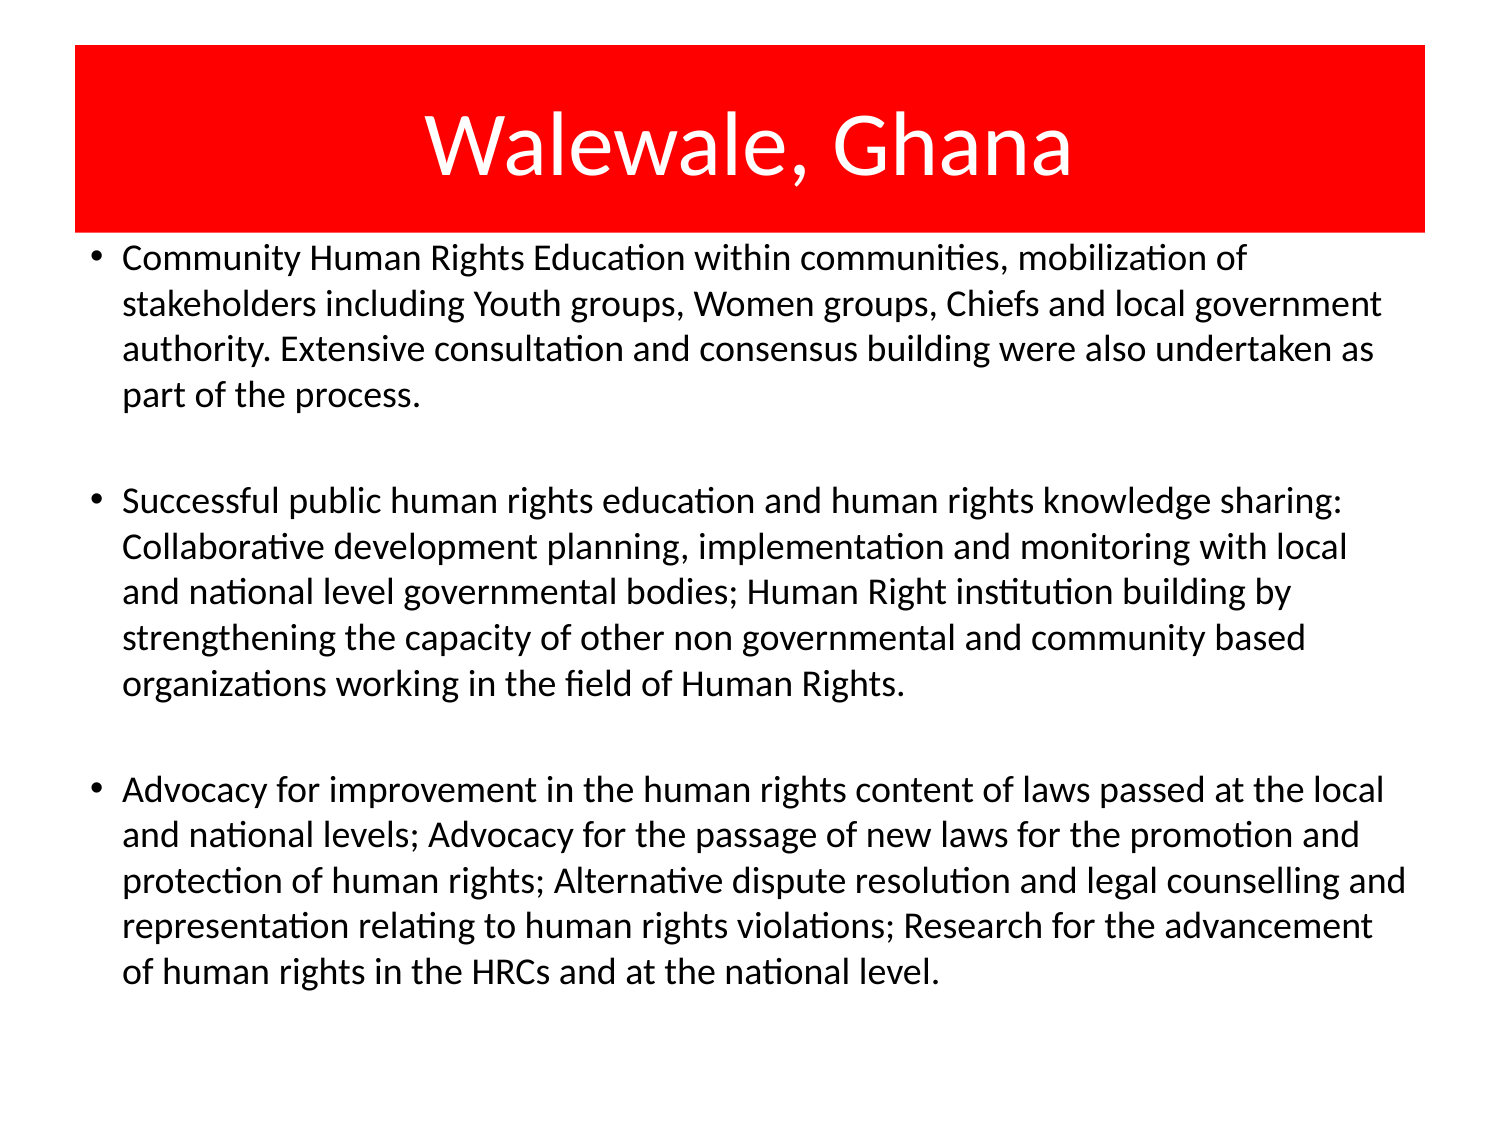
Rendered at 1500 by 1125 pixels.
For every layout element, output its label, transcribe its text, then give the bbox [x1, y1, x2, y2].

title Walewale, Ghana [75, 45, 1425, 224]
list Community Human Rights Education within communities, mobilization of stakeholders including Youth groups, Women groups, Chiefs and local government authority. Extensive consultation and consensus building were also undertaken as part of the process. Successful public human rights education and human rights knowledge sharing: Collaborative development planning, implementation and monitoring with local and national level governmental bodies; Human Right institution building by strengthening the capacity of other non governmental and community based organizations working in the field of Human Rights. Advocacy for improvement in the human rights content of laws passed at the local and national levels; Advocacy for the passage of new laws for the promotion and protection of human rights; Alternative dispute resolution and legal counselling and representation relating to human rights violations; Research for the advancement of human rights in the HRCs and at the national level. [75, 224, 1425, 1013]
